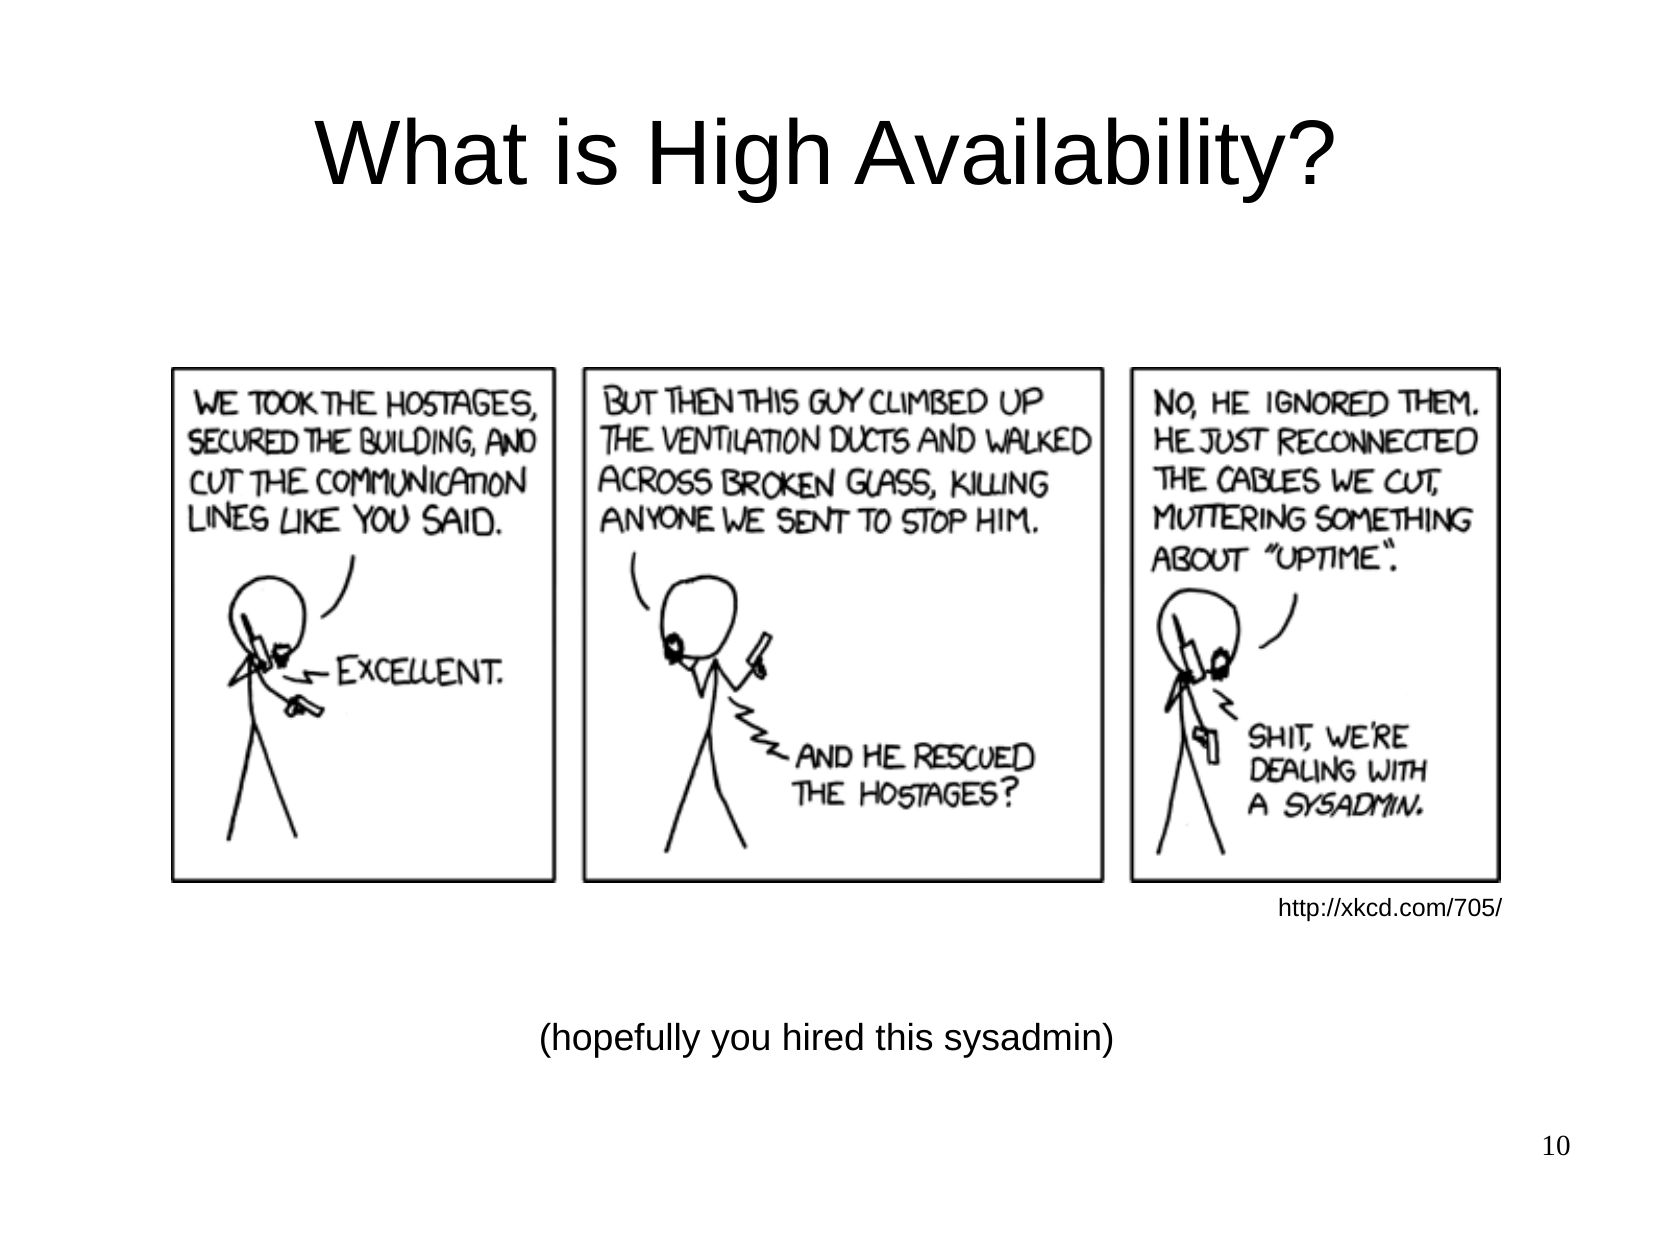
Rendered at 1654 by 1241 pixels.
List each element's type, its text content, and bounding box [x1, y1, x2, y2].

title What is High Availability? [82, 49, 1571, 257]
subtitle (hopefully you hired this sysadmin) [82, 974, 1571, 1102]
text_box http://xkcd.com/705/ [1263, 885, 1518, 929]
picture [171, 367, 1501, 883]
